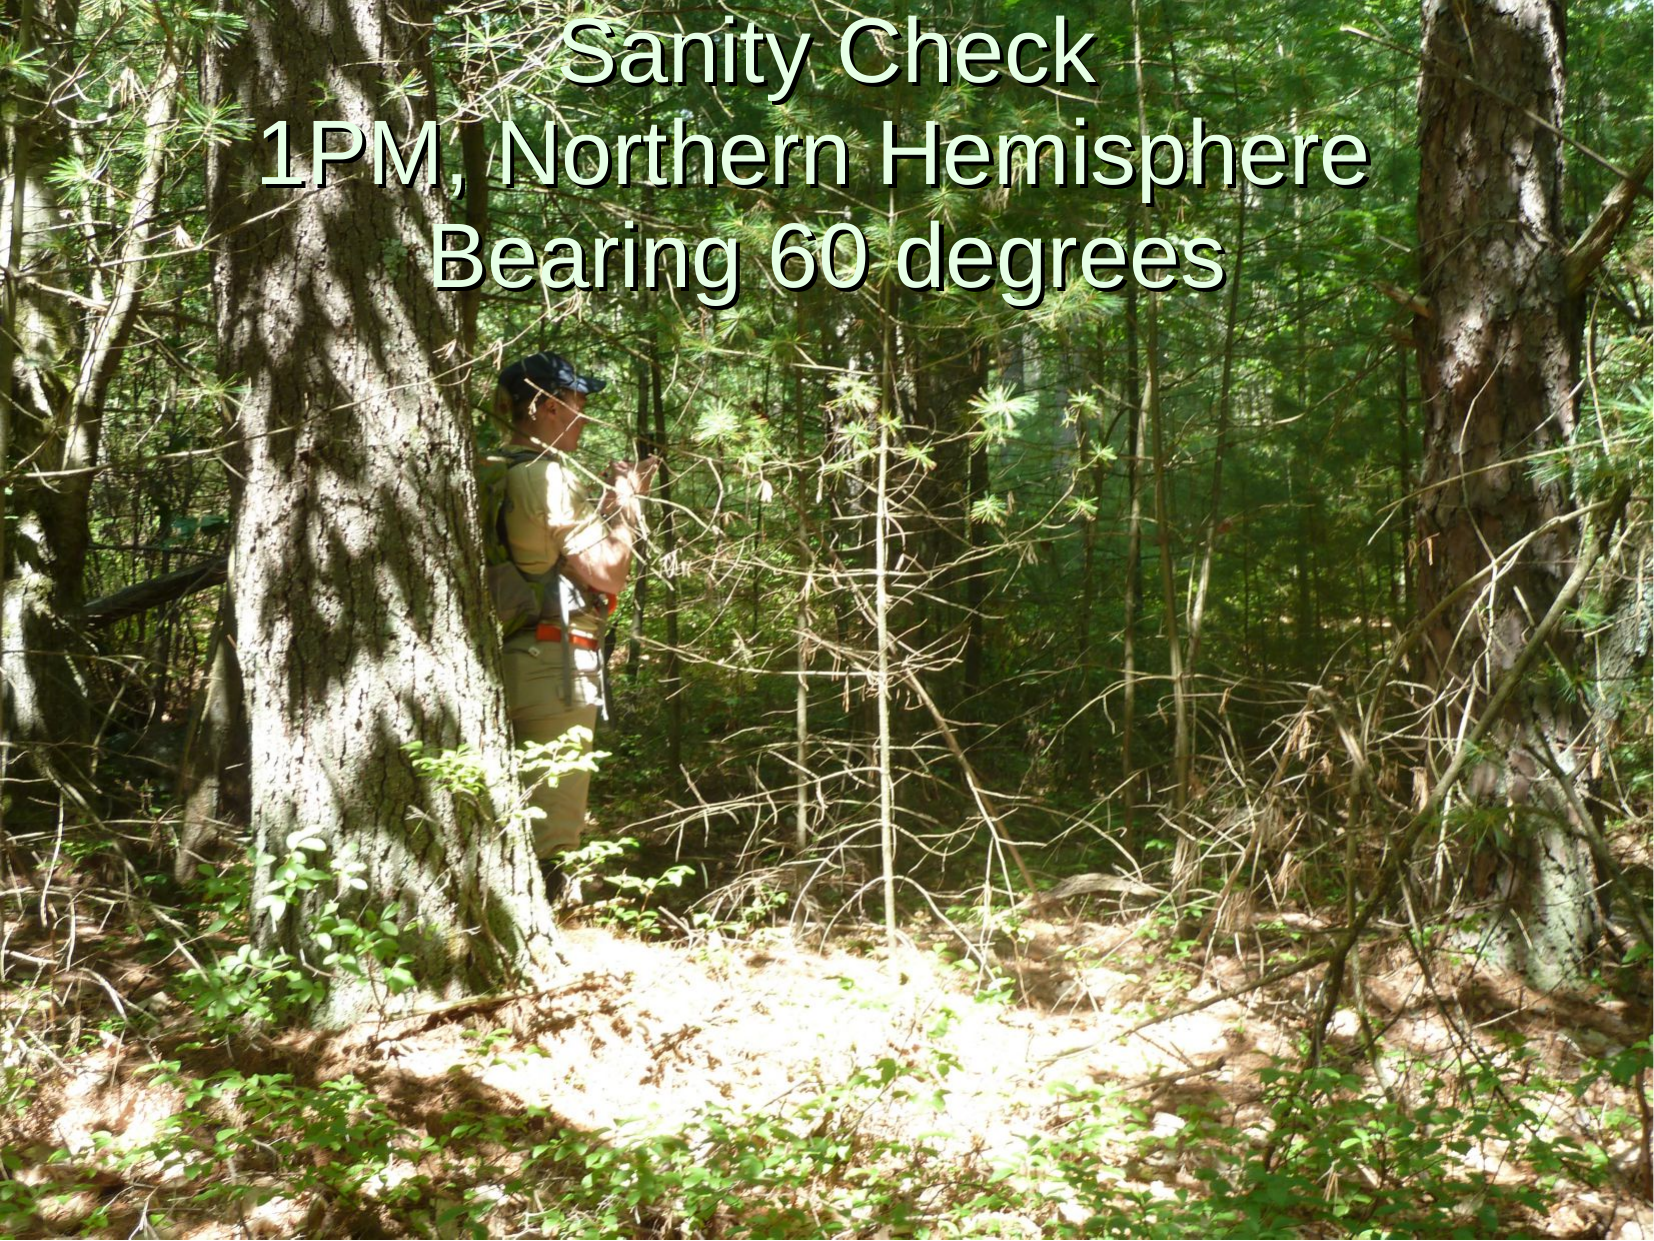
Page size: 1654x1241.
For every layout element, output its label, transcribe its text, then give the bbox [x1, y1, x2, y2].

title Sanity Check 1PM, Northern Hemisphere Bearing 60 degrees [82, 0, 1571, 307]
picture [0, 0, 1654, 1241]
